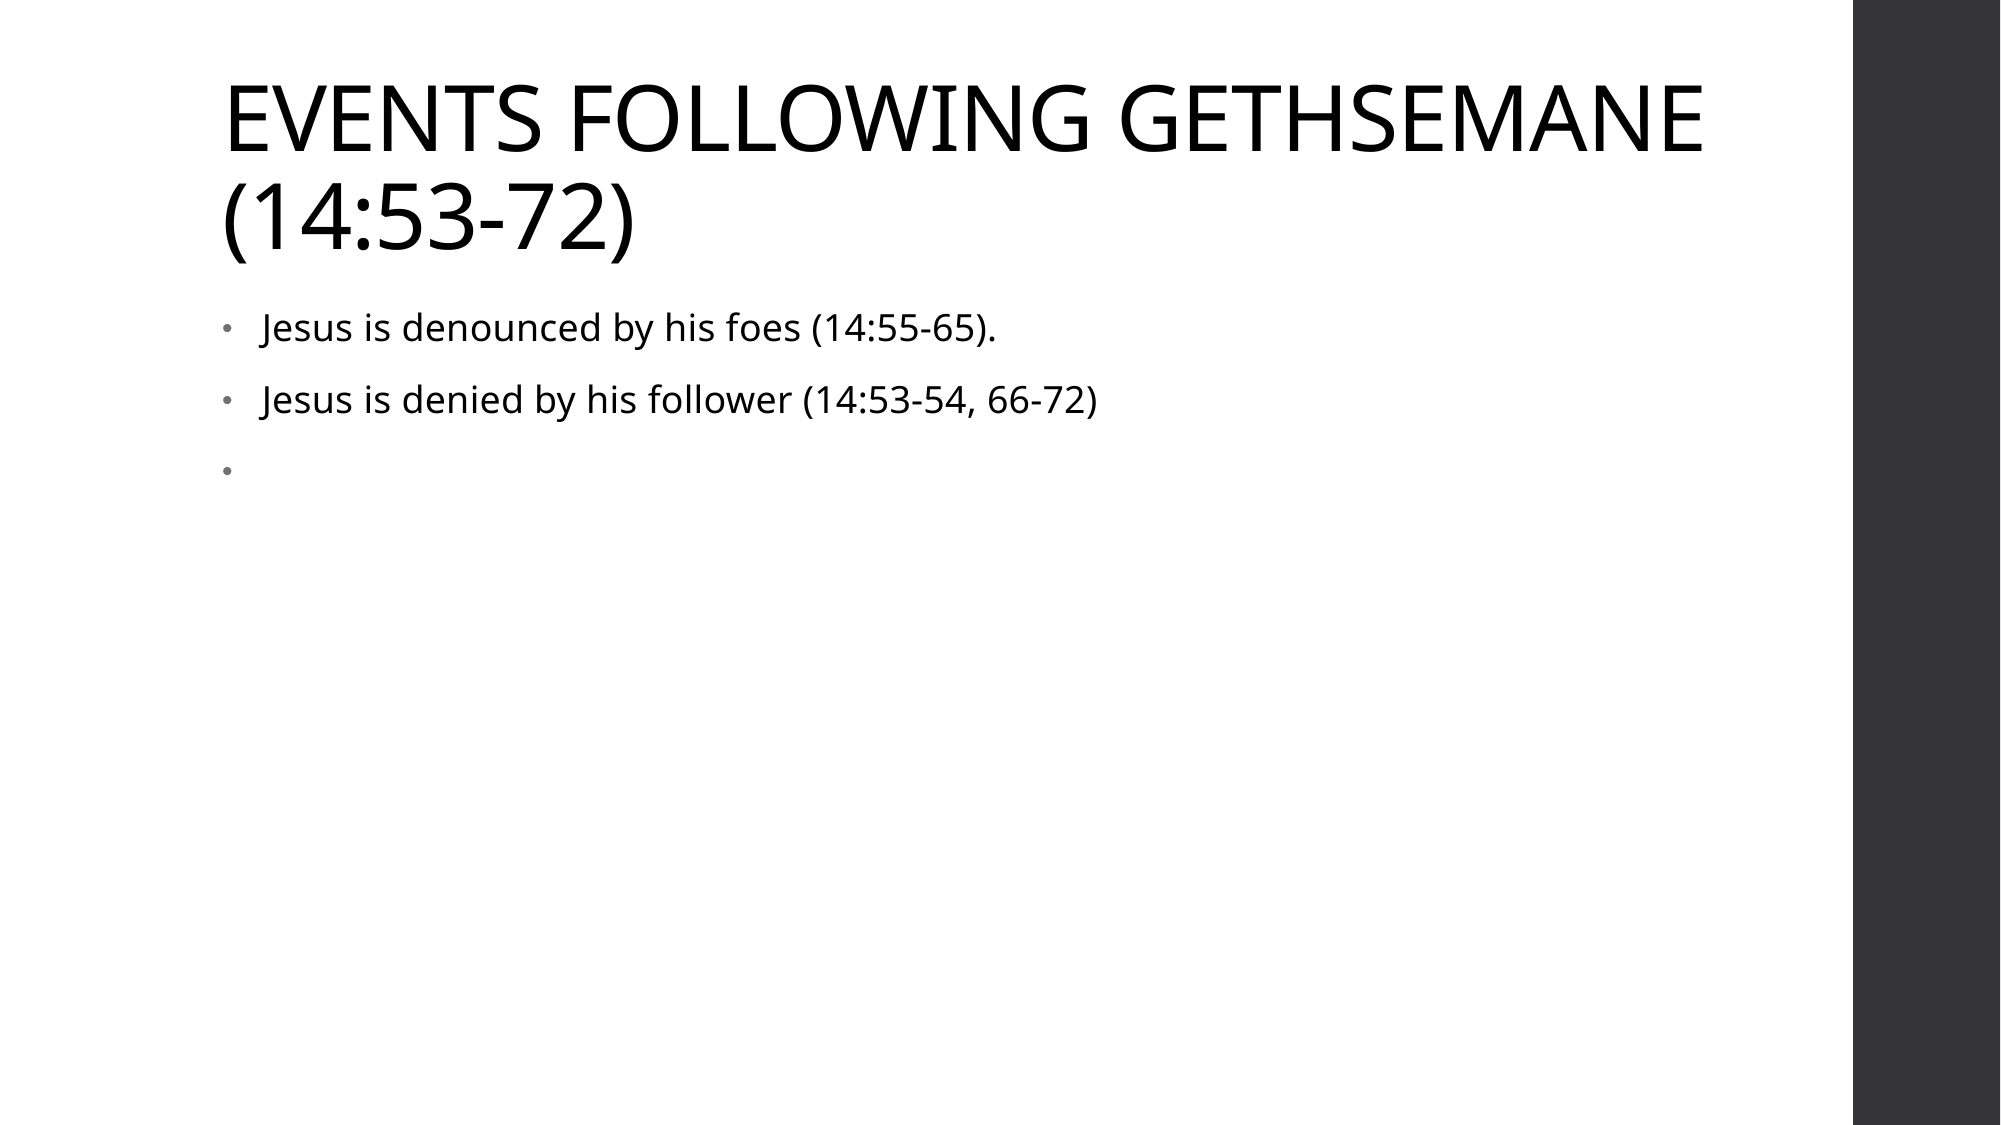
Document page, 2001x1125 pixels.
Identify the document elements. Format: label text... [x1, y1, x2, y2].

list Jesus is denounced by his foes (14:55-65). Jesus is denied by his follower (14:53-54, 66-72) [206, 299, 1617, 1014]
title EVENTS FOLLOWING GETHSEMANE (14:53-72) [206, 60, 1797, 278]
